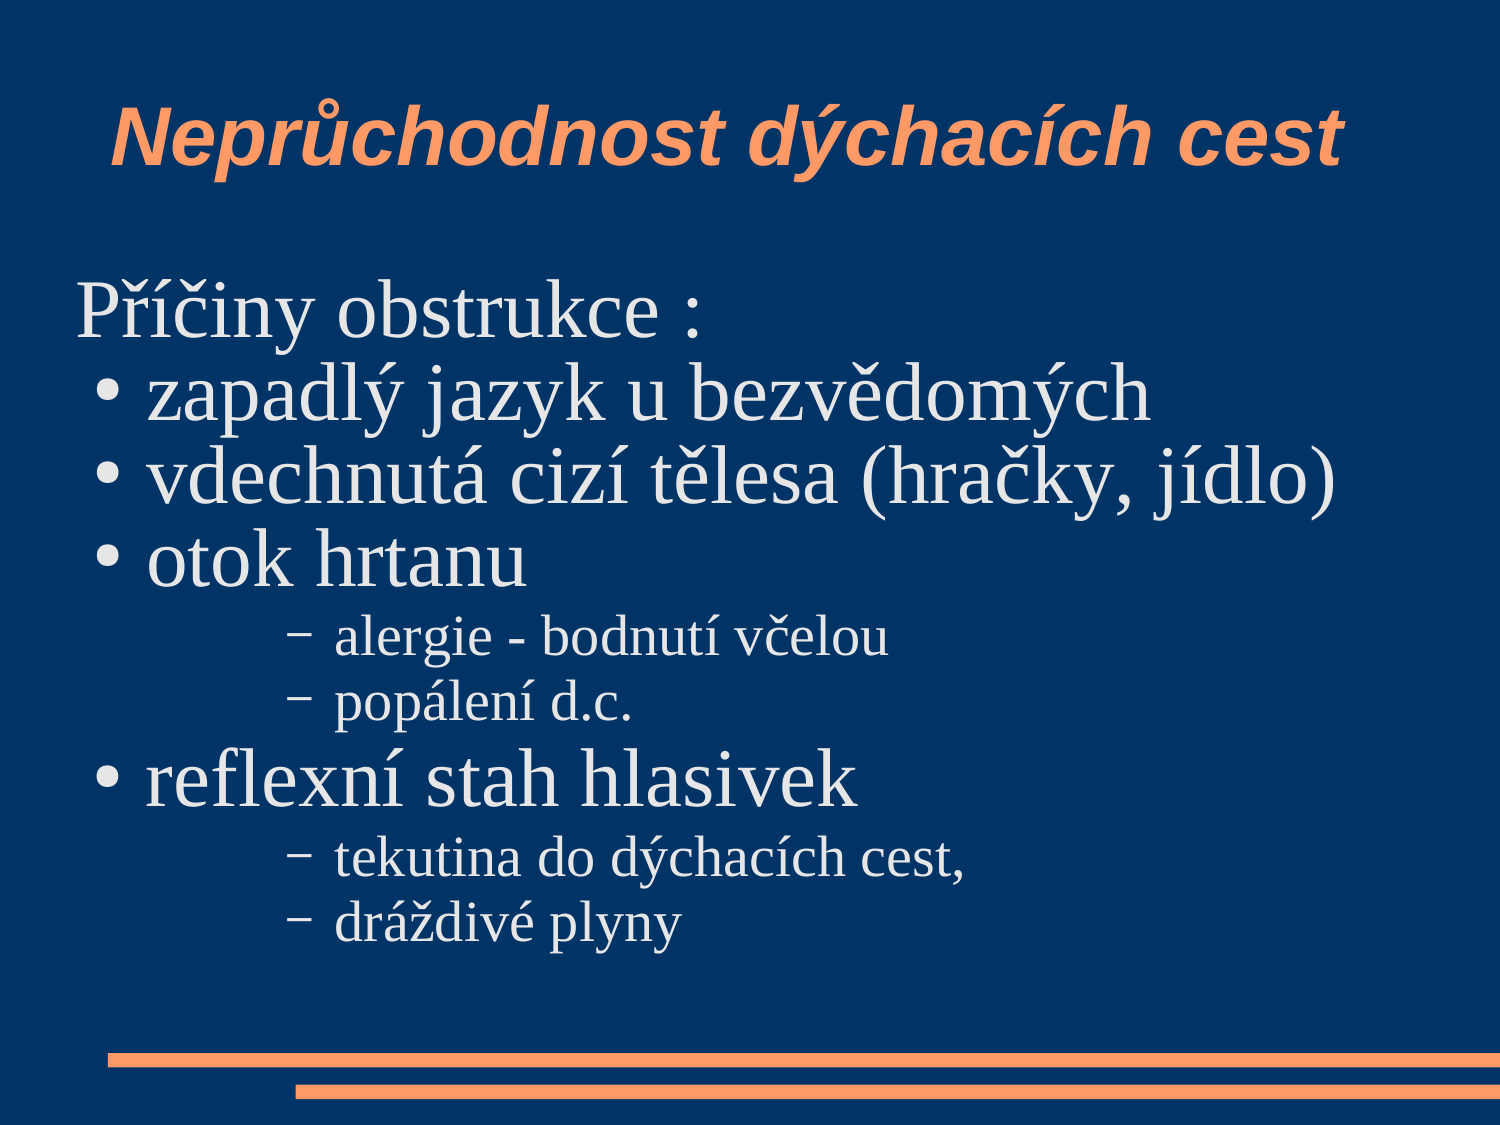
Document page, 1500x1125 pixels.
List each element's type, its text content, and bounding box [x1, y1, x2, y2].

list Příčiny obstrukce : zapadlý jazyk u bezvědomých vdechnutá cizí tělesa (hračky, jídlo) otok hrtanu alergie - bodnutí včelou popálení d.c. reflexní stah hlasivek tekutina do dýchacích cest, dráždivé plyny [75, 263, 1425, 1014]
title Neprůchodnost dýchacích cest [110, 36, 1392, 236]
